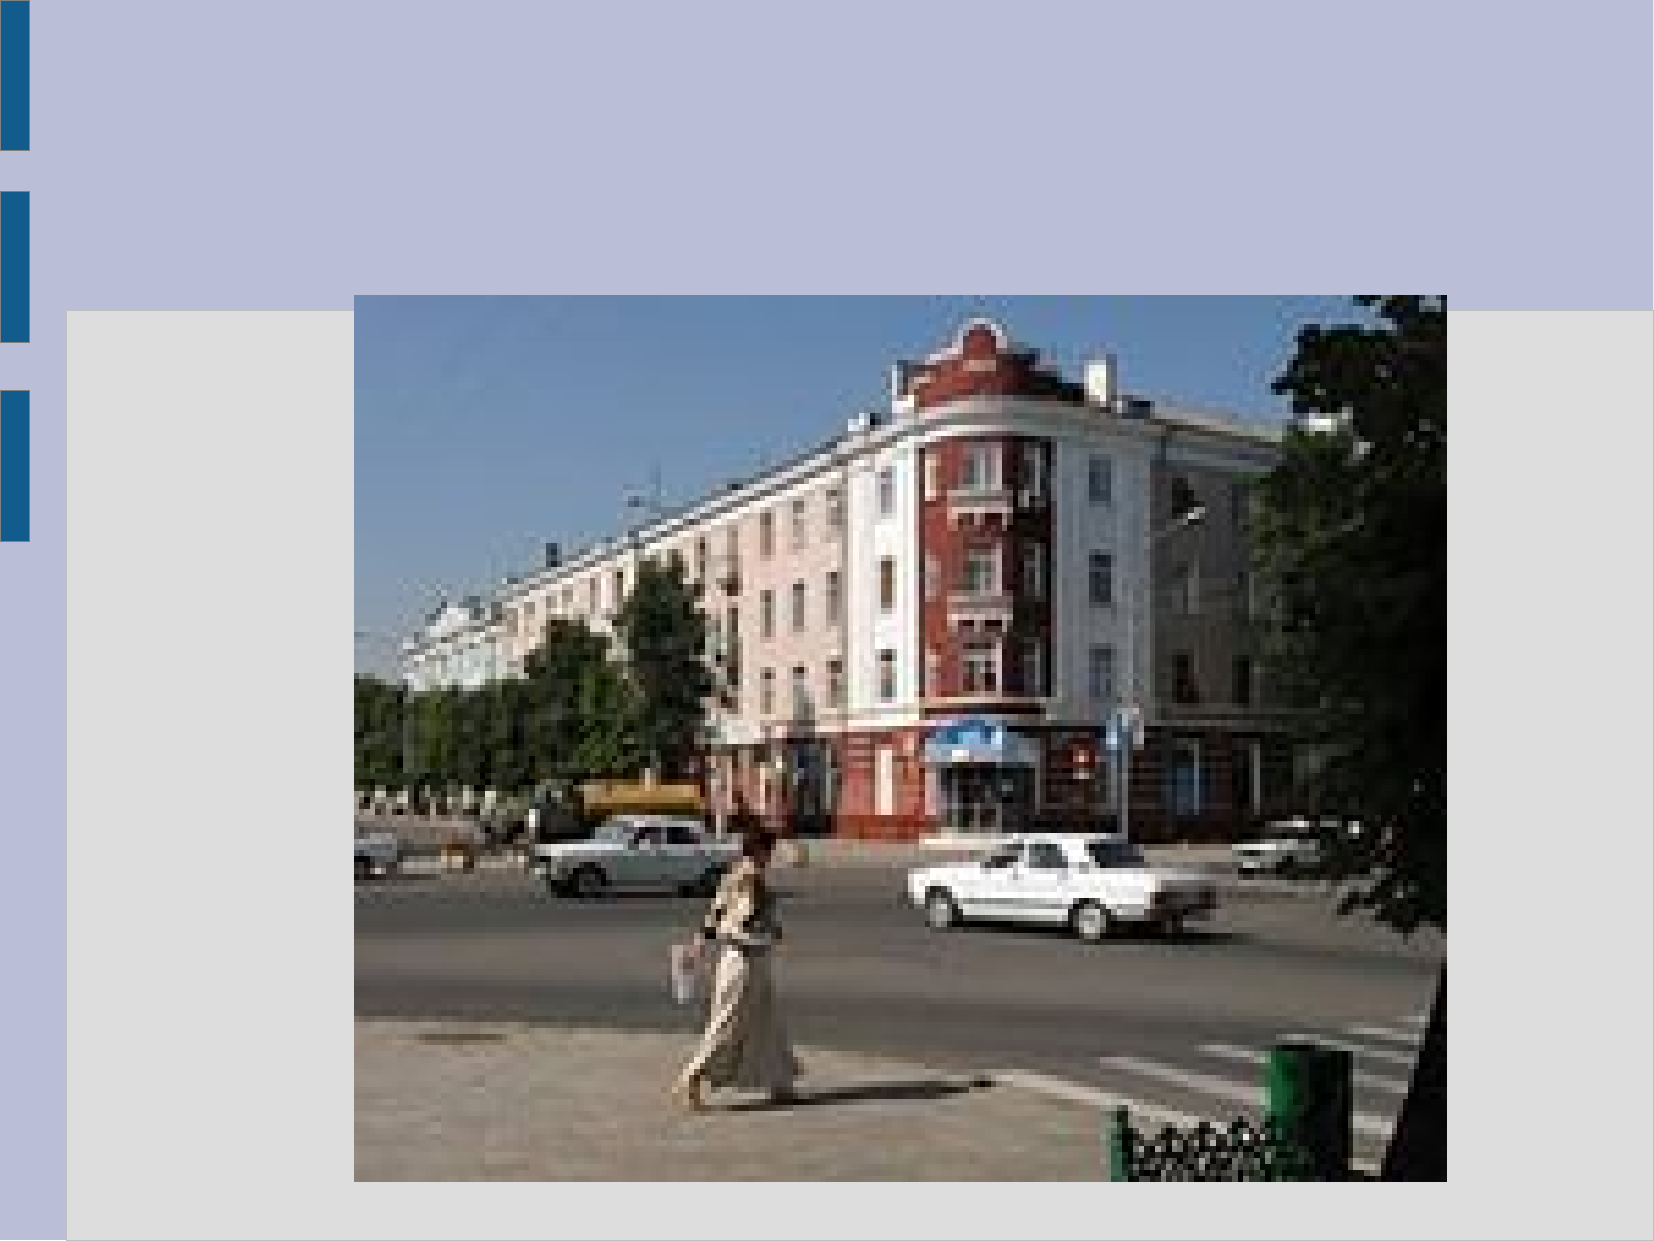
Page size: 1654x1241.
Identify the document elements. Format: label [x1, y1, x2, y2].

picture [354, 295, 1447, 1182]
